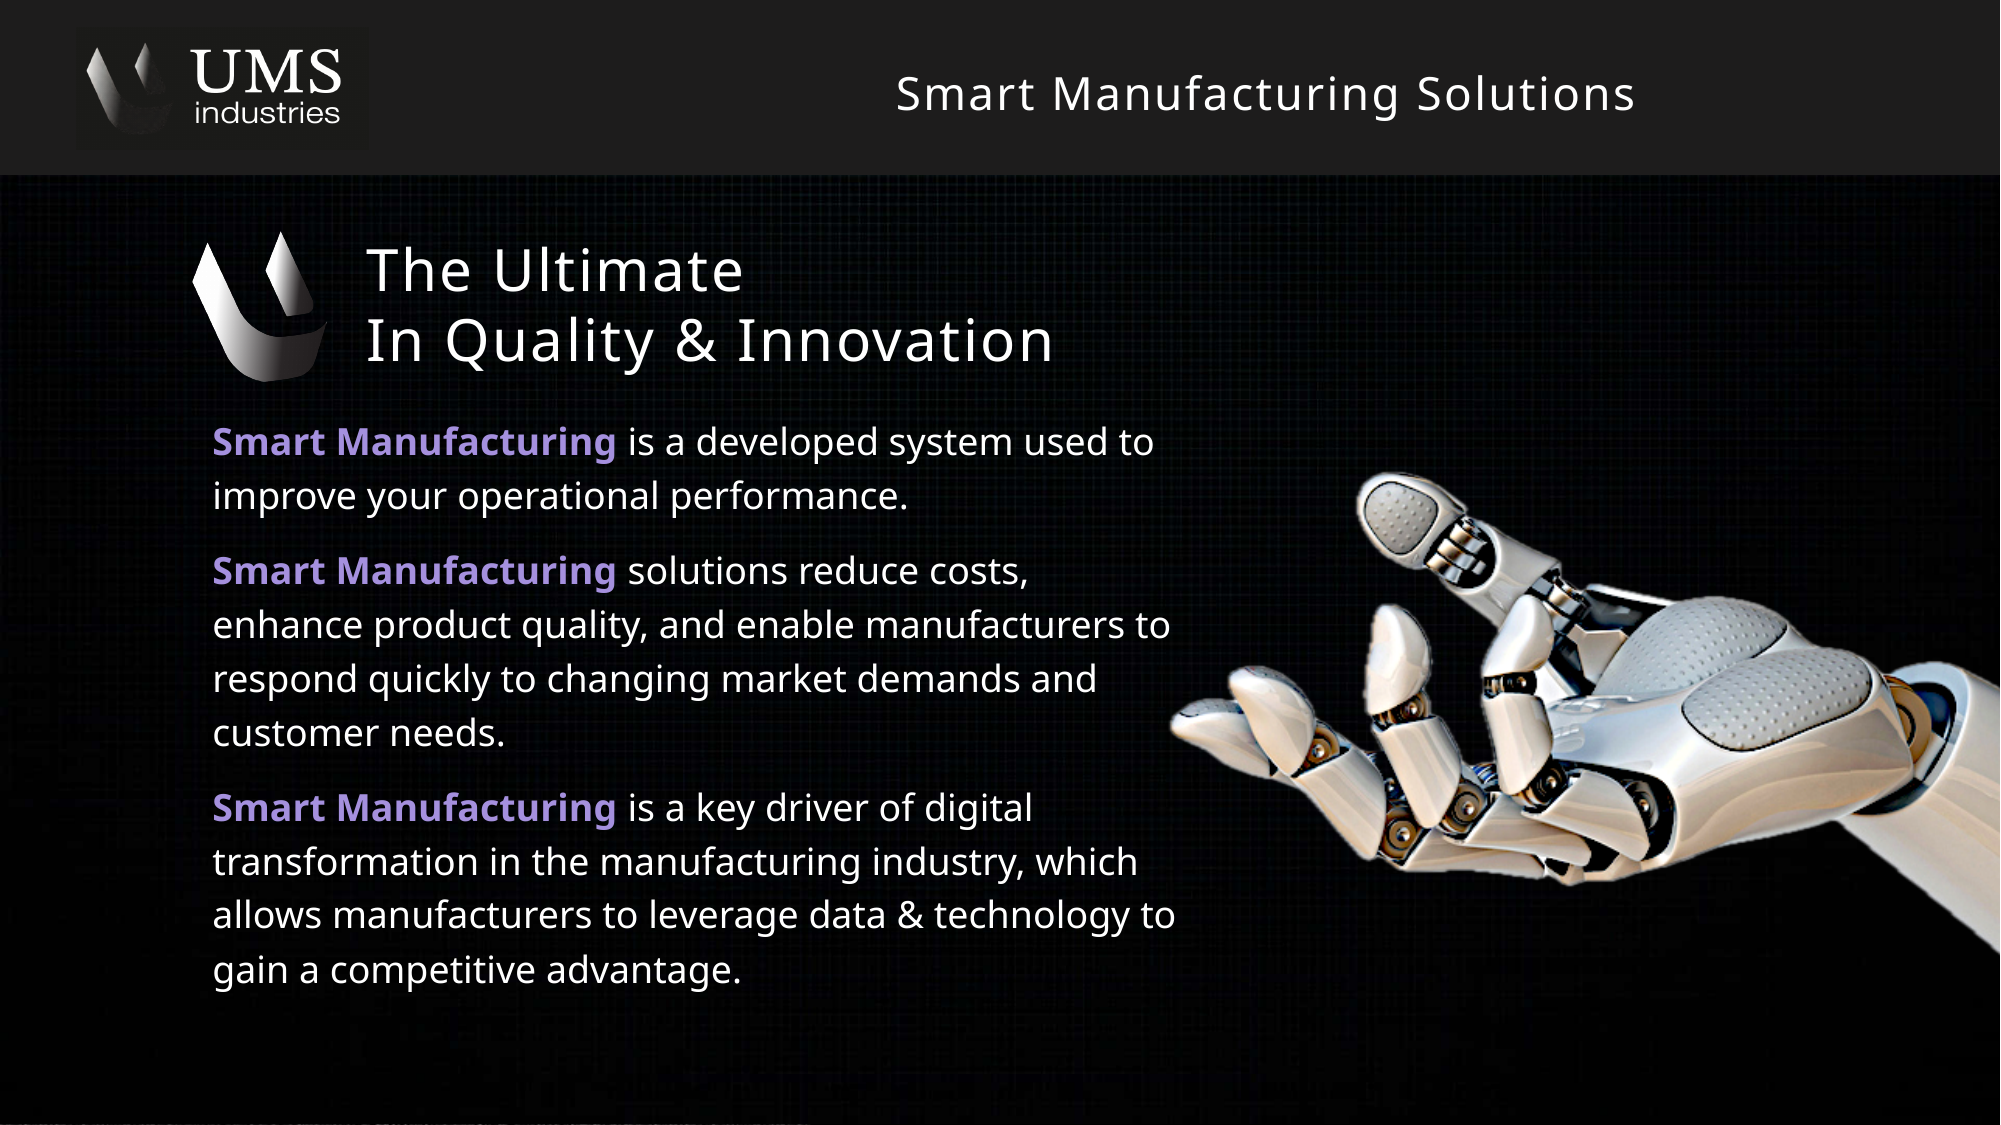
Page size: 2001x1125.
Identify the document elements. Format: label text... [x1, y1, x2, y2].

text_box [0, 0, 2000, 232]
picture [76, 27, 369, 150]
subtitle Smart Manufacturing is a developed system used to improve your operational performance. Smart Manufacturing solutions reduce costs, enhance product quality, and enable manufacturers to respond quickly to changing market demands and customer needs. Smart Manufacturing is a key driver of digital transformation in the manufacturing industry, which allows manufacturers to leverage data & technology to gain a competitive advantage. [197, 401, 1023, 937]
picture [0, 175, 2000, 1125]
text_box Smart Manufacturing Solutions [880, 57, 1924, 128]
text_box The Ultimate In Quality & Innovation [351, 225, 1446, 388]
